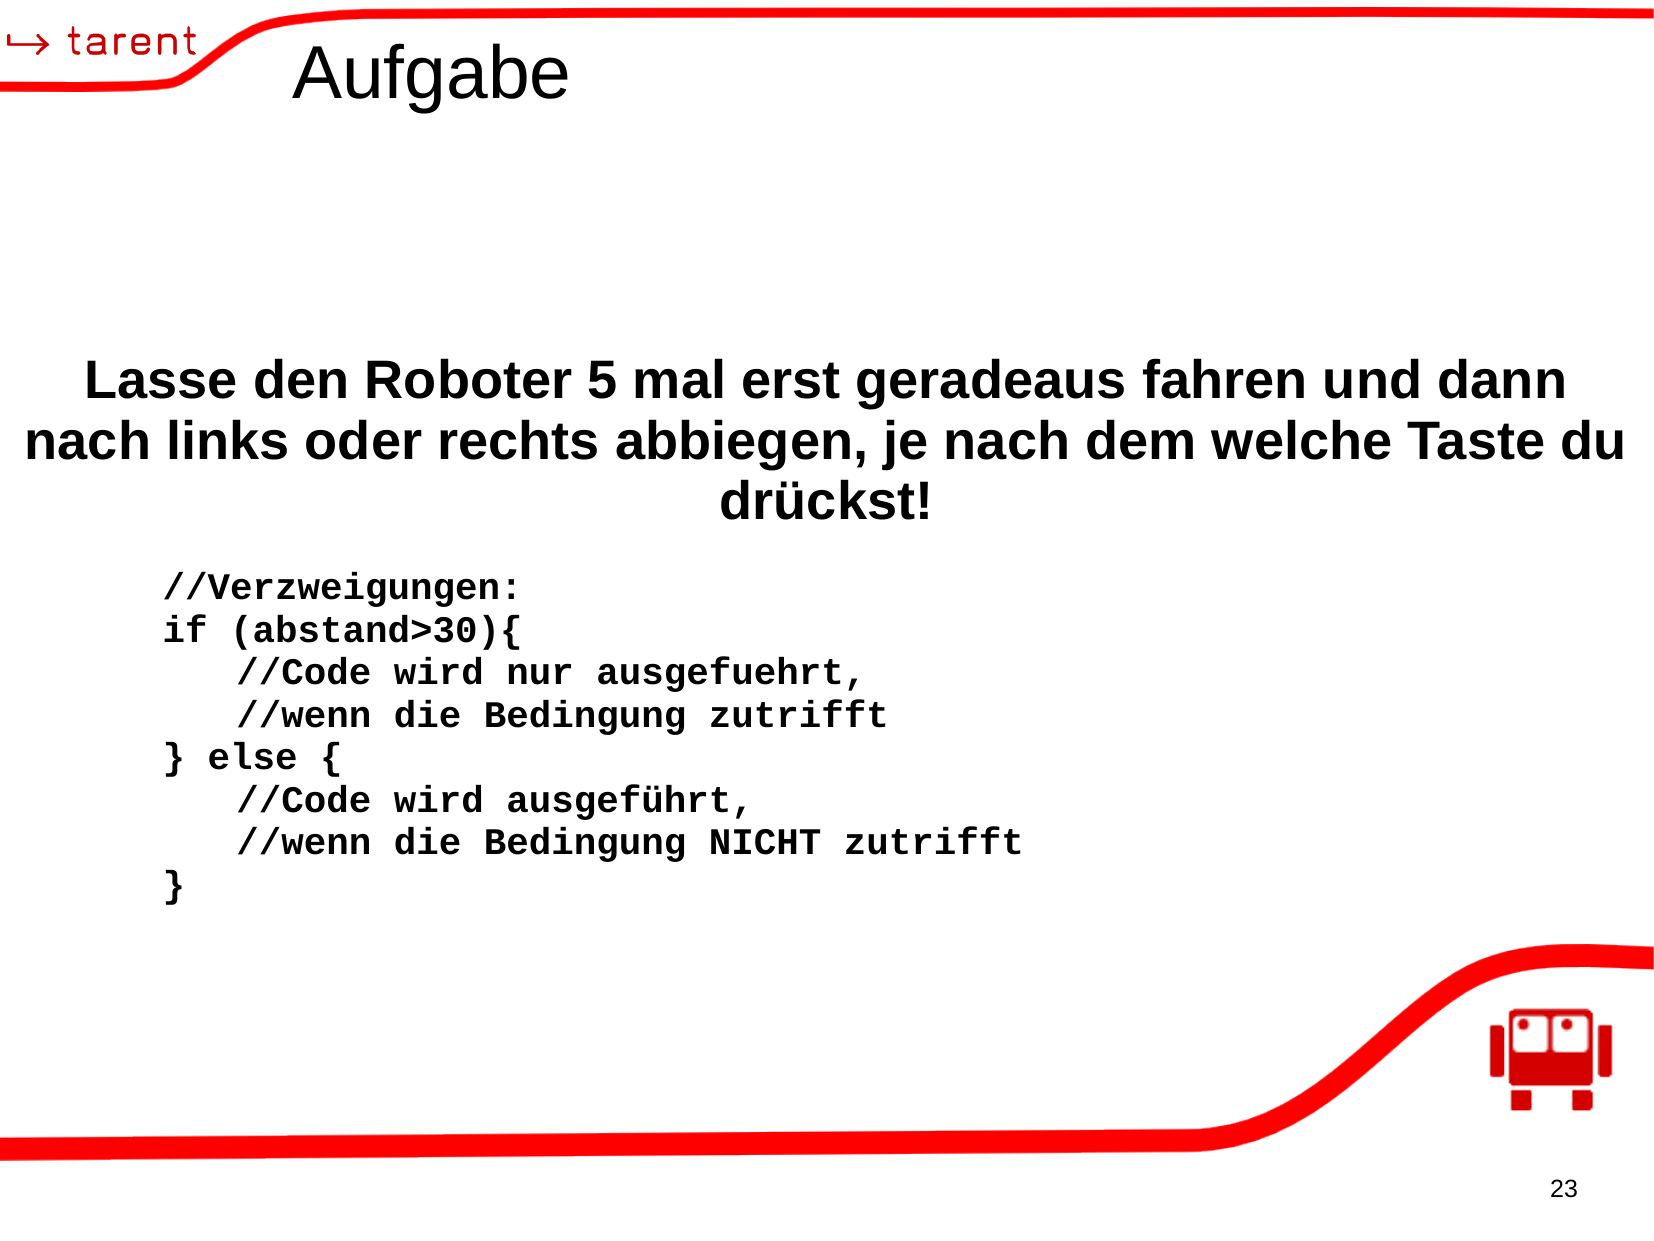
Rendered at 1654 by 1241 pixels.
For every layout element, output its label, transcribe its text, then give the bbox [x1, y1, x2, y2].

picture [0, 944, 1654, 1161]
text_box //Verzweigungen: if (abstand>30){ //Code wird nur ausgefuehrt, //wenn die Bedingung zutrifft } else { //Code wird ausgeführt, //wenn die Bedingung NICHT zutrifft } [147, 561, 1418, 1086]
text_box Lasse den Roboter 5 mal erst geradeaus fahren und dann nach links oder rechts abbiegen, je nach dem welche Taste du drückst! [0, 342, 1654, 539]
text_box Aufgabe [277, 23, 1654, 142]
picture [0, 7, 1654, 92]
